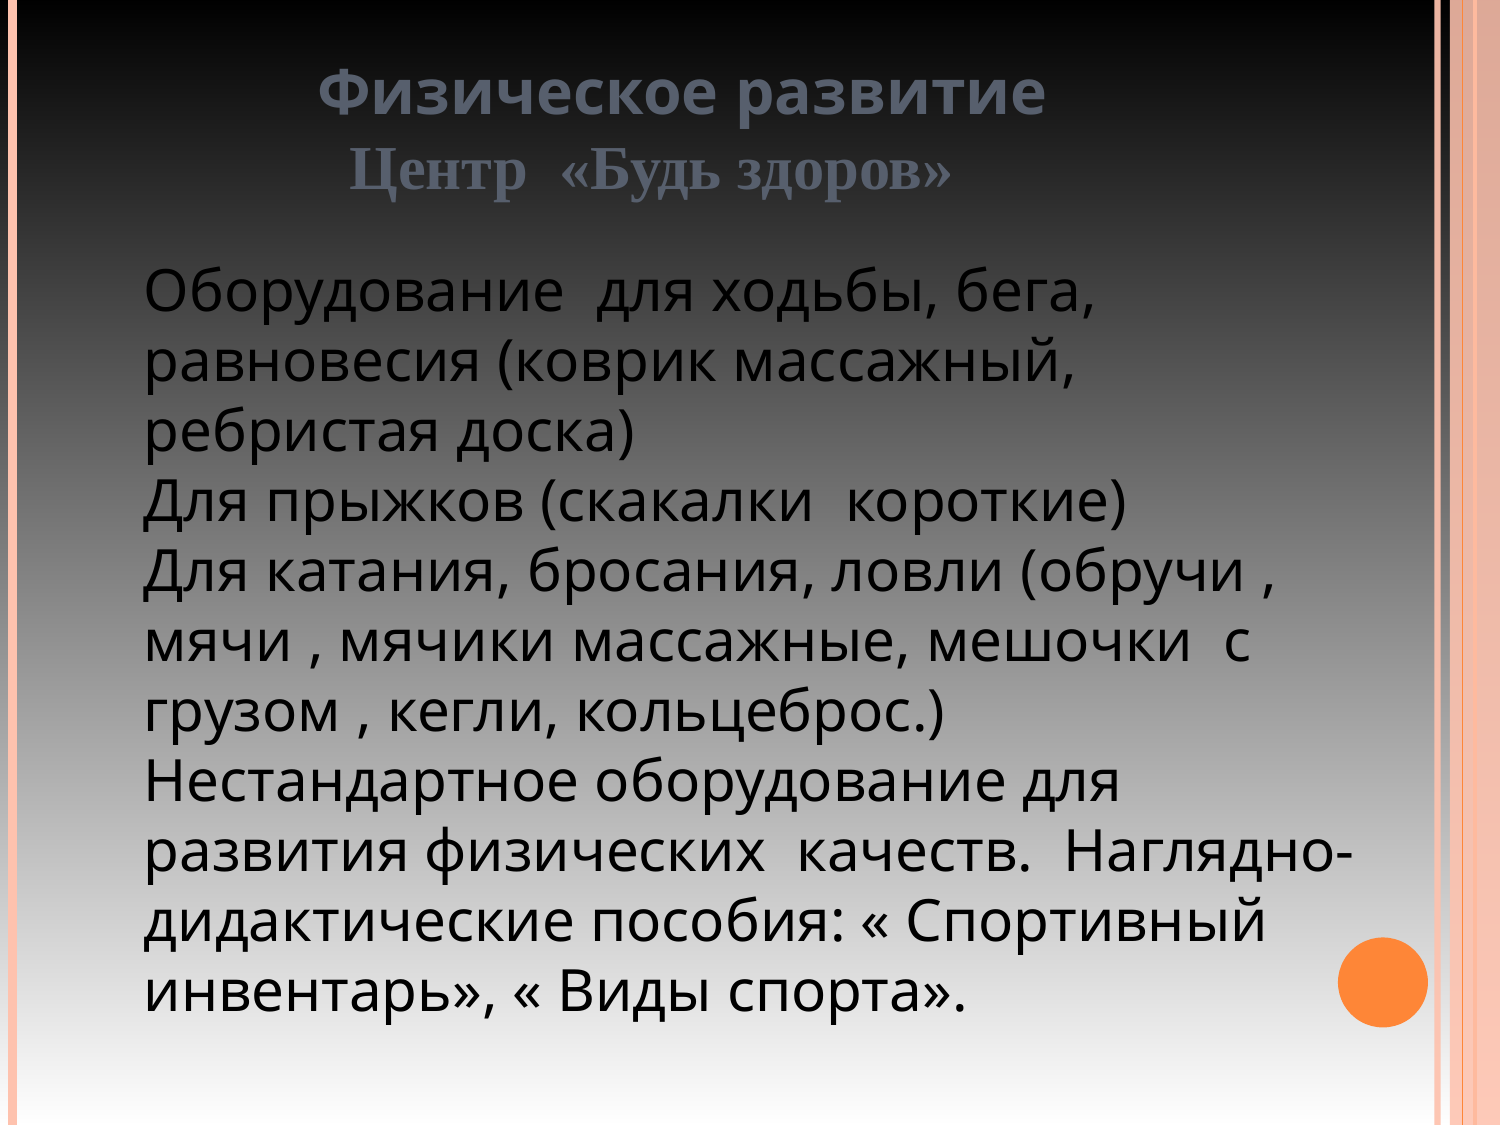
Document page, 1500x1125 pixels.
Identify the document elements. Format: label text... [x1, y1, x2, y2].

title Физическое развитие Центр «Будь здоров» [75, 45, 1300, 233]
text_box Оборудование для ходьбы, бега, равновесия (коврик массажный, ребристая доска) Для прыжков (скакалки короткие) Для катания, бросания, ловли (обручи , мячи , мячики массажные, мешочки с грузом , кегли, кольцеброс.) Нестандартное оборудование для развития физических качеств. Наглядно-дидактические пособия: « Спортивный инвентарь», « Виды спорта». [128, 246, 1395, 1031]
list [75, 262, 1300, 1062]
